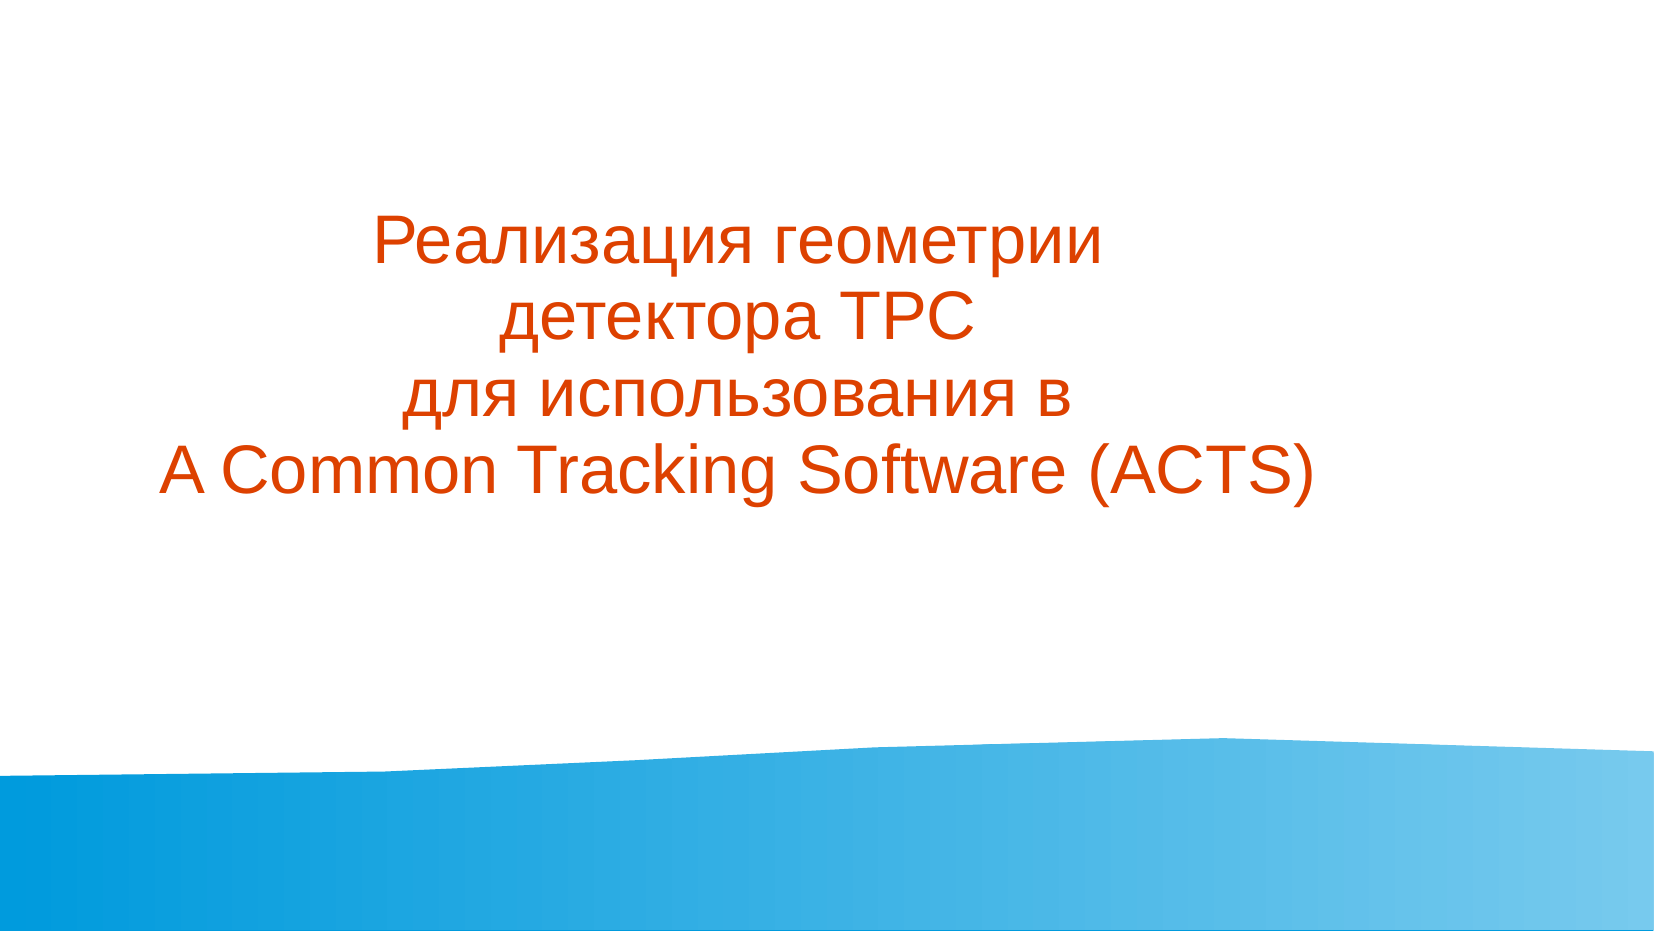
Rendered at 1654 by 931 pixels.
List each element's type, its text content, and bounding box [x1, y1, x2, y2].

title Реализация геометрии детектора TPC для использования в A Common Tracking Software (ACTS) [0, 200, 1477, 508]
